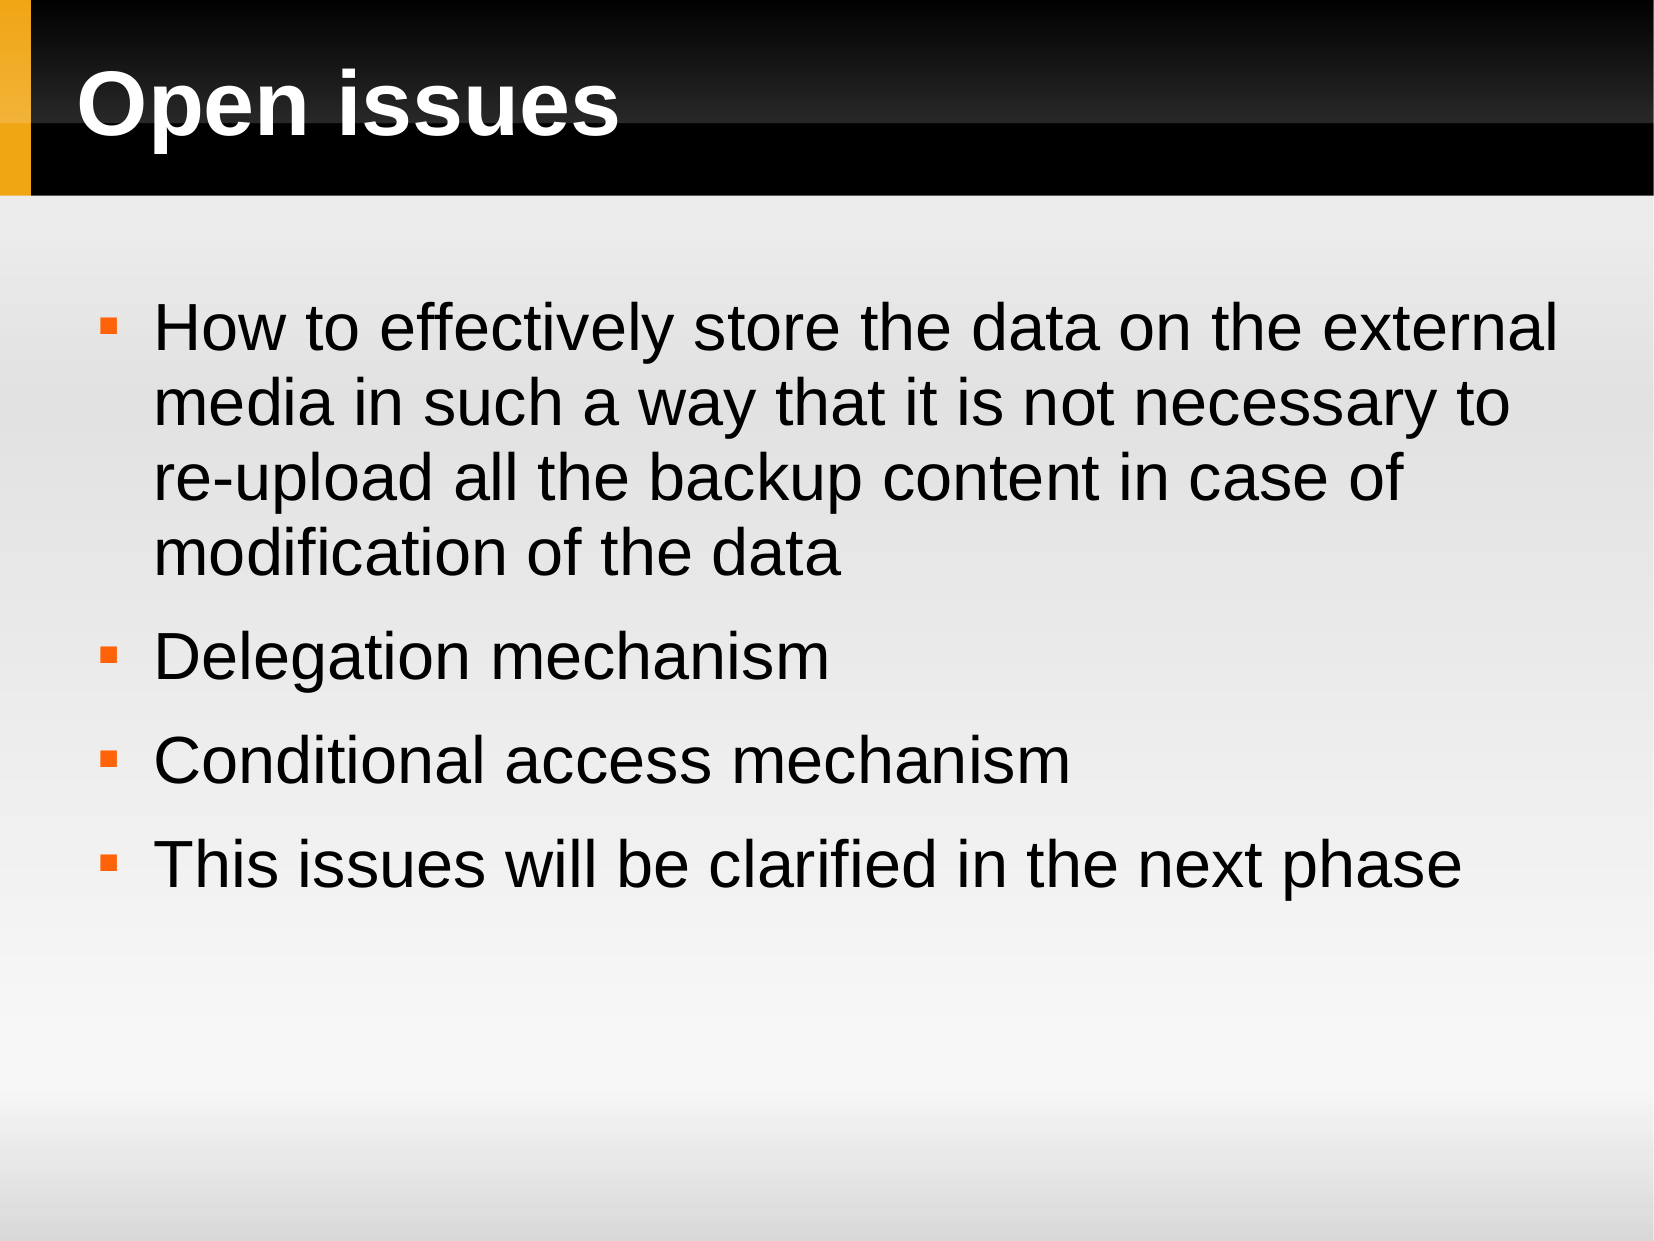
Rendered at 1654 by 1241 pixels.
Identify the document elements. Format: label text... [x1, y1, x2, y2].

list How to effectively store the data on the external media in such a way that it is not necessary to re-upload all the backup content in case of modification of the data Delegation mechanism Conditional access mechanism This issues will be clarified in the next phase [82, 290, 1571, 1094]
title Open issues [76, 7, 1565, 200]
picture [0, 0, 1654, 1241]
